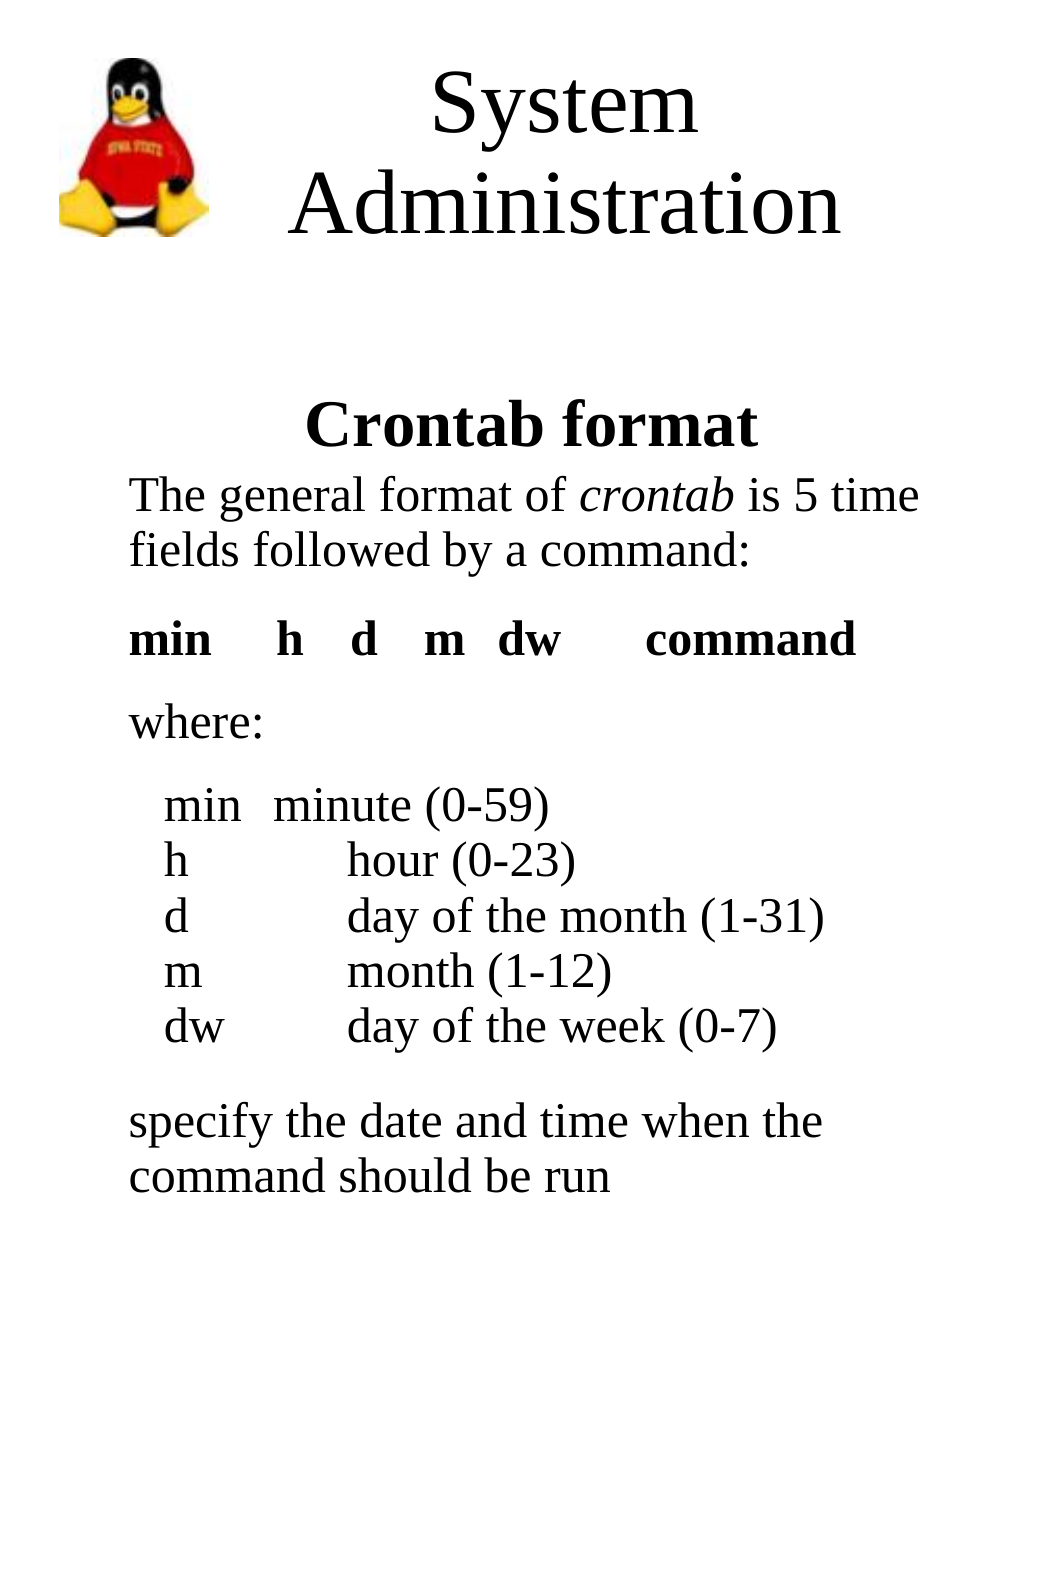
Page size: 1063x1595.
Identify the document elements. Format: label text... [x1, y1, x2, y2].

subtitle Crontab format The general format of crontab is 5 time fields followed by a command: min h d m dw command where: min minute (0-59) h hour (0-23) d day of the month (1-31) m month (1-12) dw day of the week (0-7) specify the date and time when the command should be run [128, 175, 936, 1458]
title System Administration [237, 25, 893, 175]
picture [59, 58, 209, 237]
